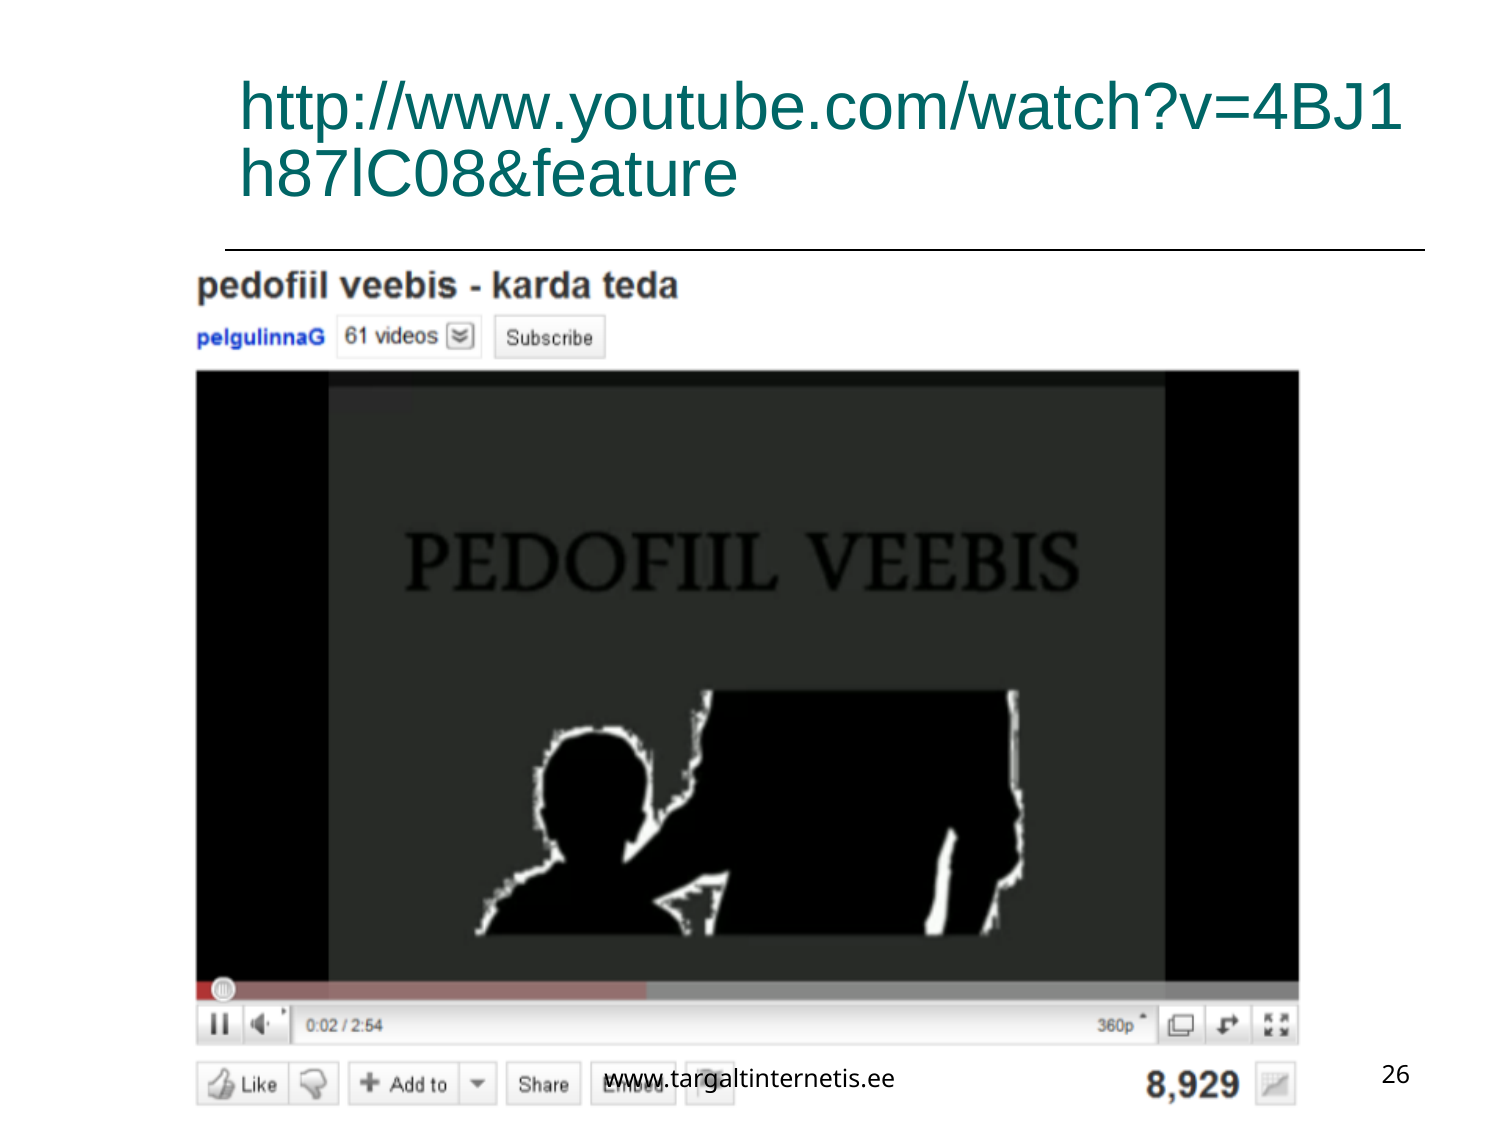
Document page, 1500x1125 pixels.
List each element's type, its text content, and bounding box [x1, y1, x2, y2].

picture [180, 259, 1310, 1120]
title http://www.youtube.com/watch?v=4BJ1h87lC08&feature [224, 49, 1425, 237]
text_box <number> [1074, 1025, 1426, 1101]
text_box www.targaltinternetis.ee [512, 1025, 988, 1101]
